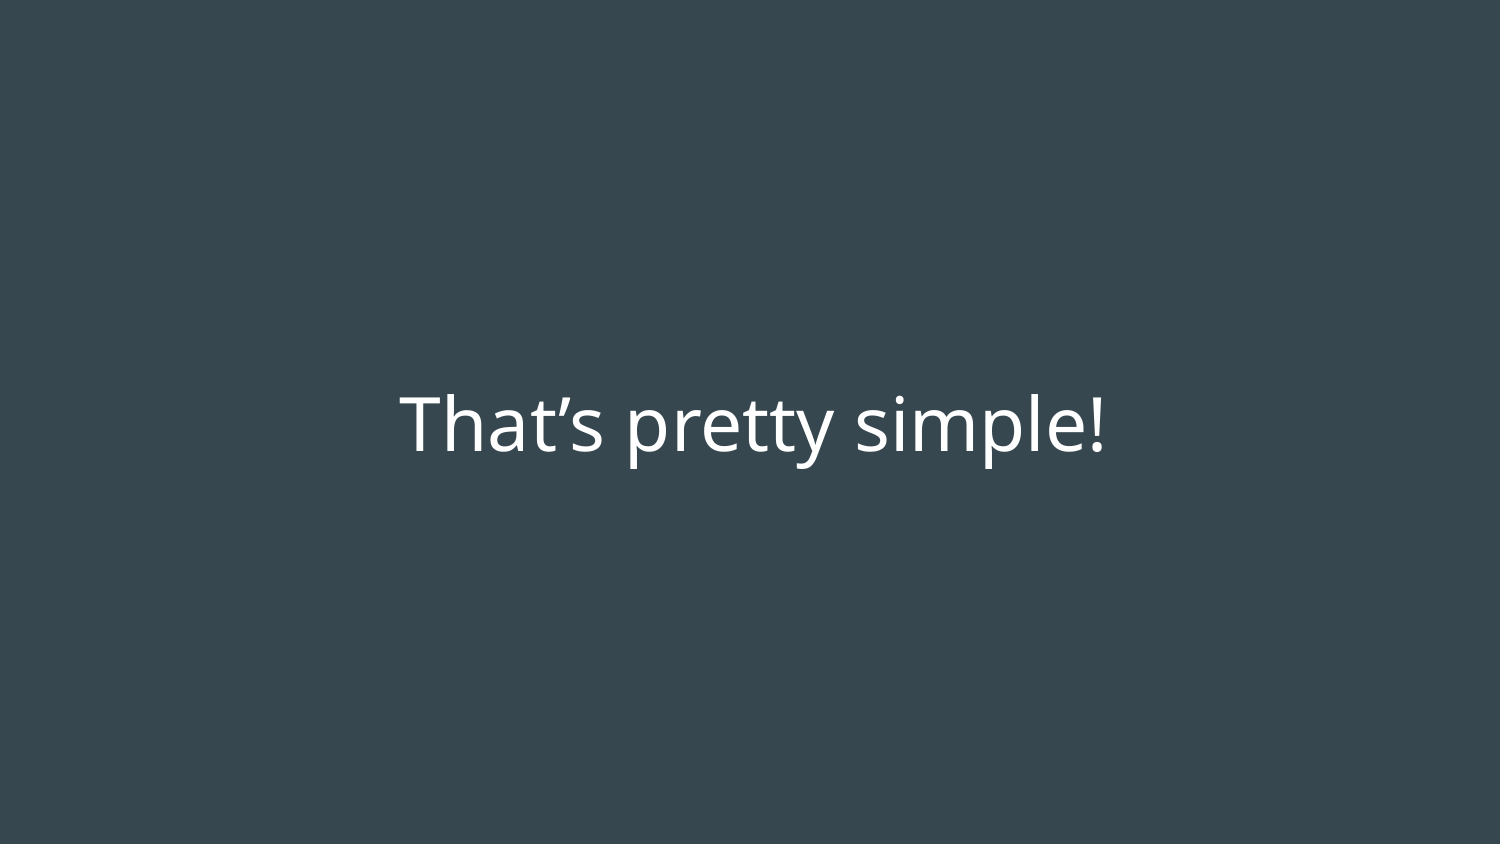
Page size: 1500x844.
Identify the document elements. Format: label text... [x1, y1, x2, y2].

title That’s pretty simple! [110, 351, 1399, 493]
